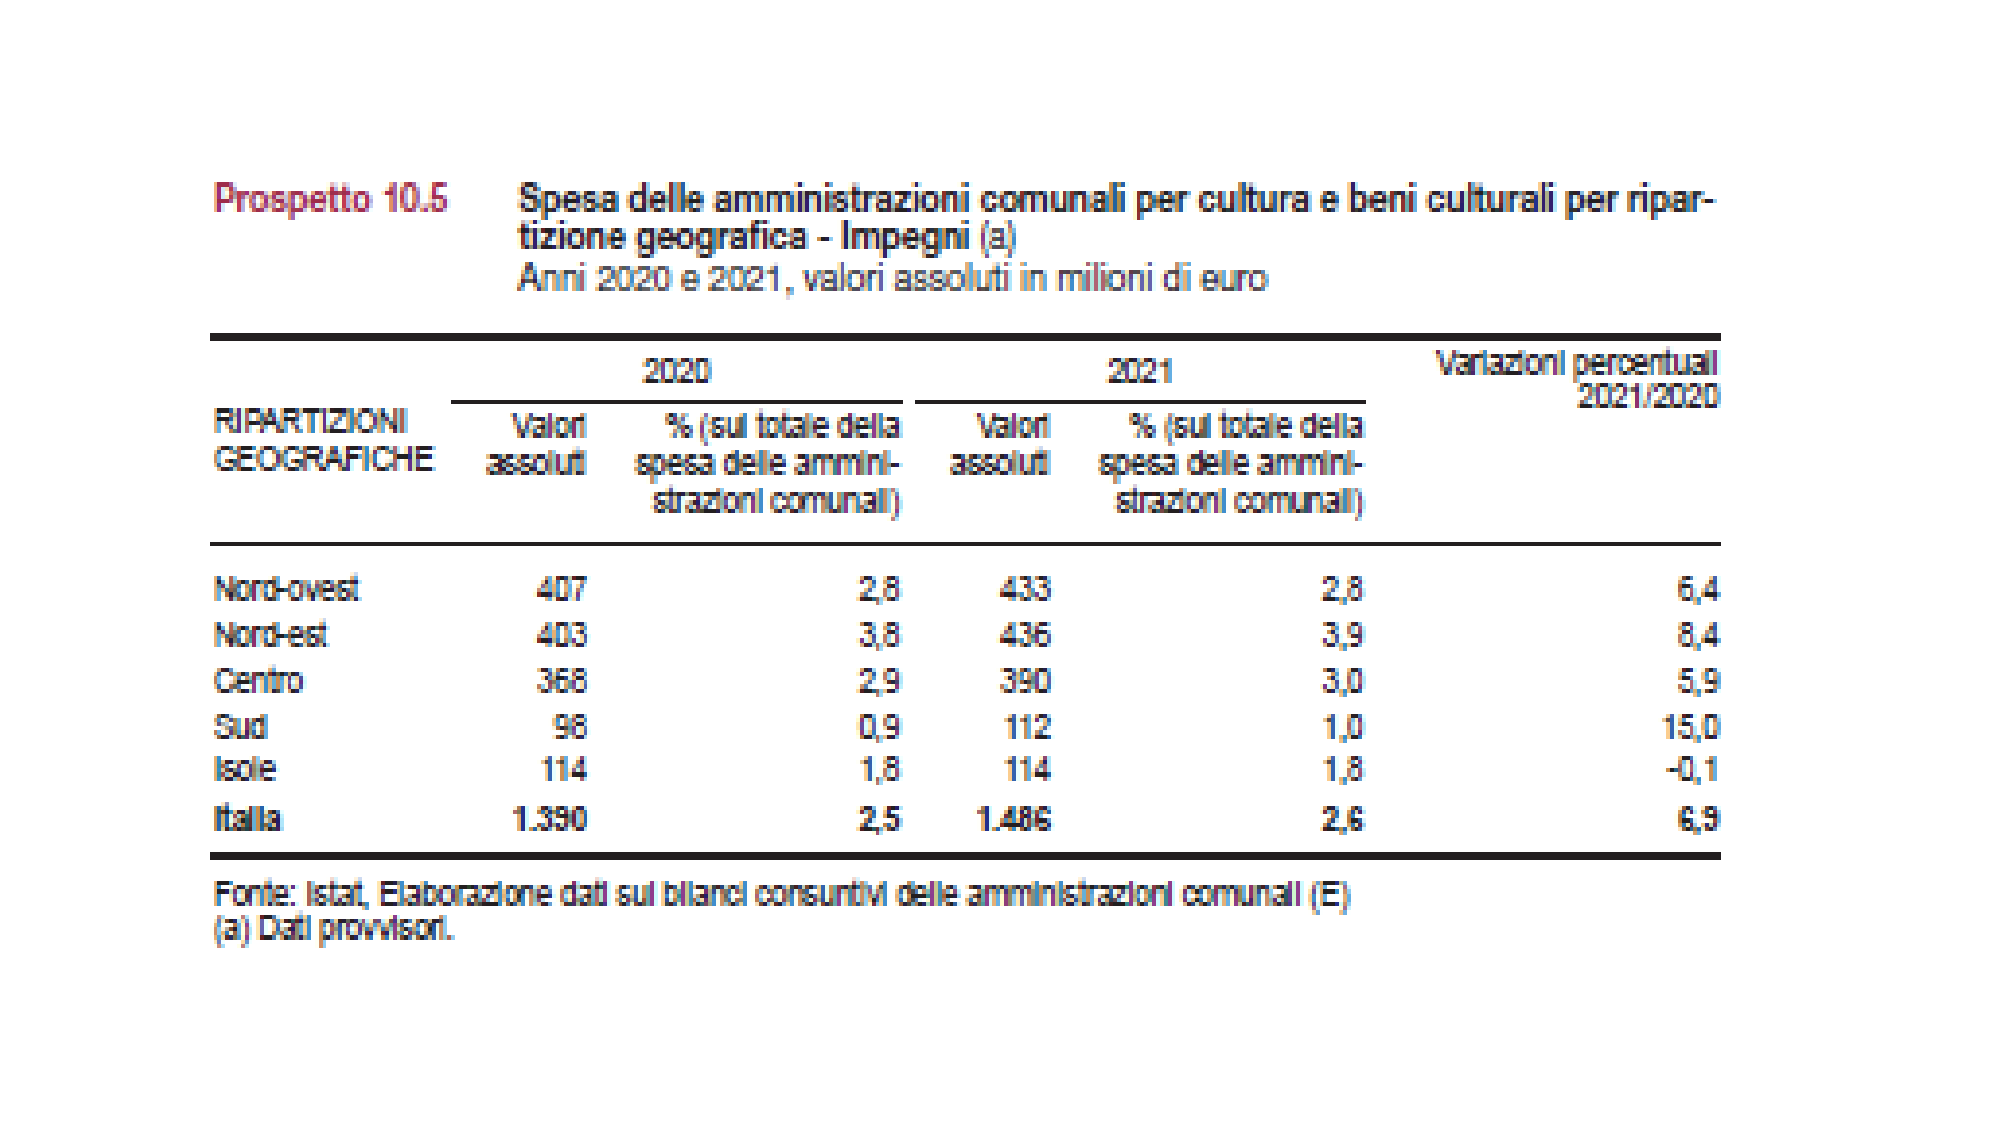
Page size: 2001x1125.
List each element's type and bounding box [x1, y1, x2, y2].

picture [179, 162, 1764, 983]
